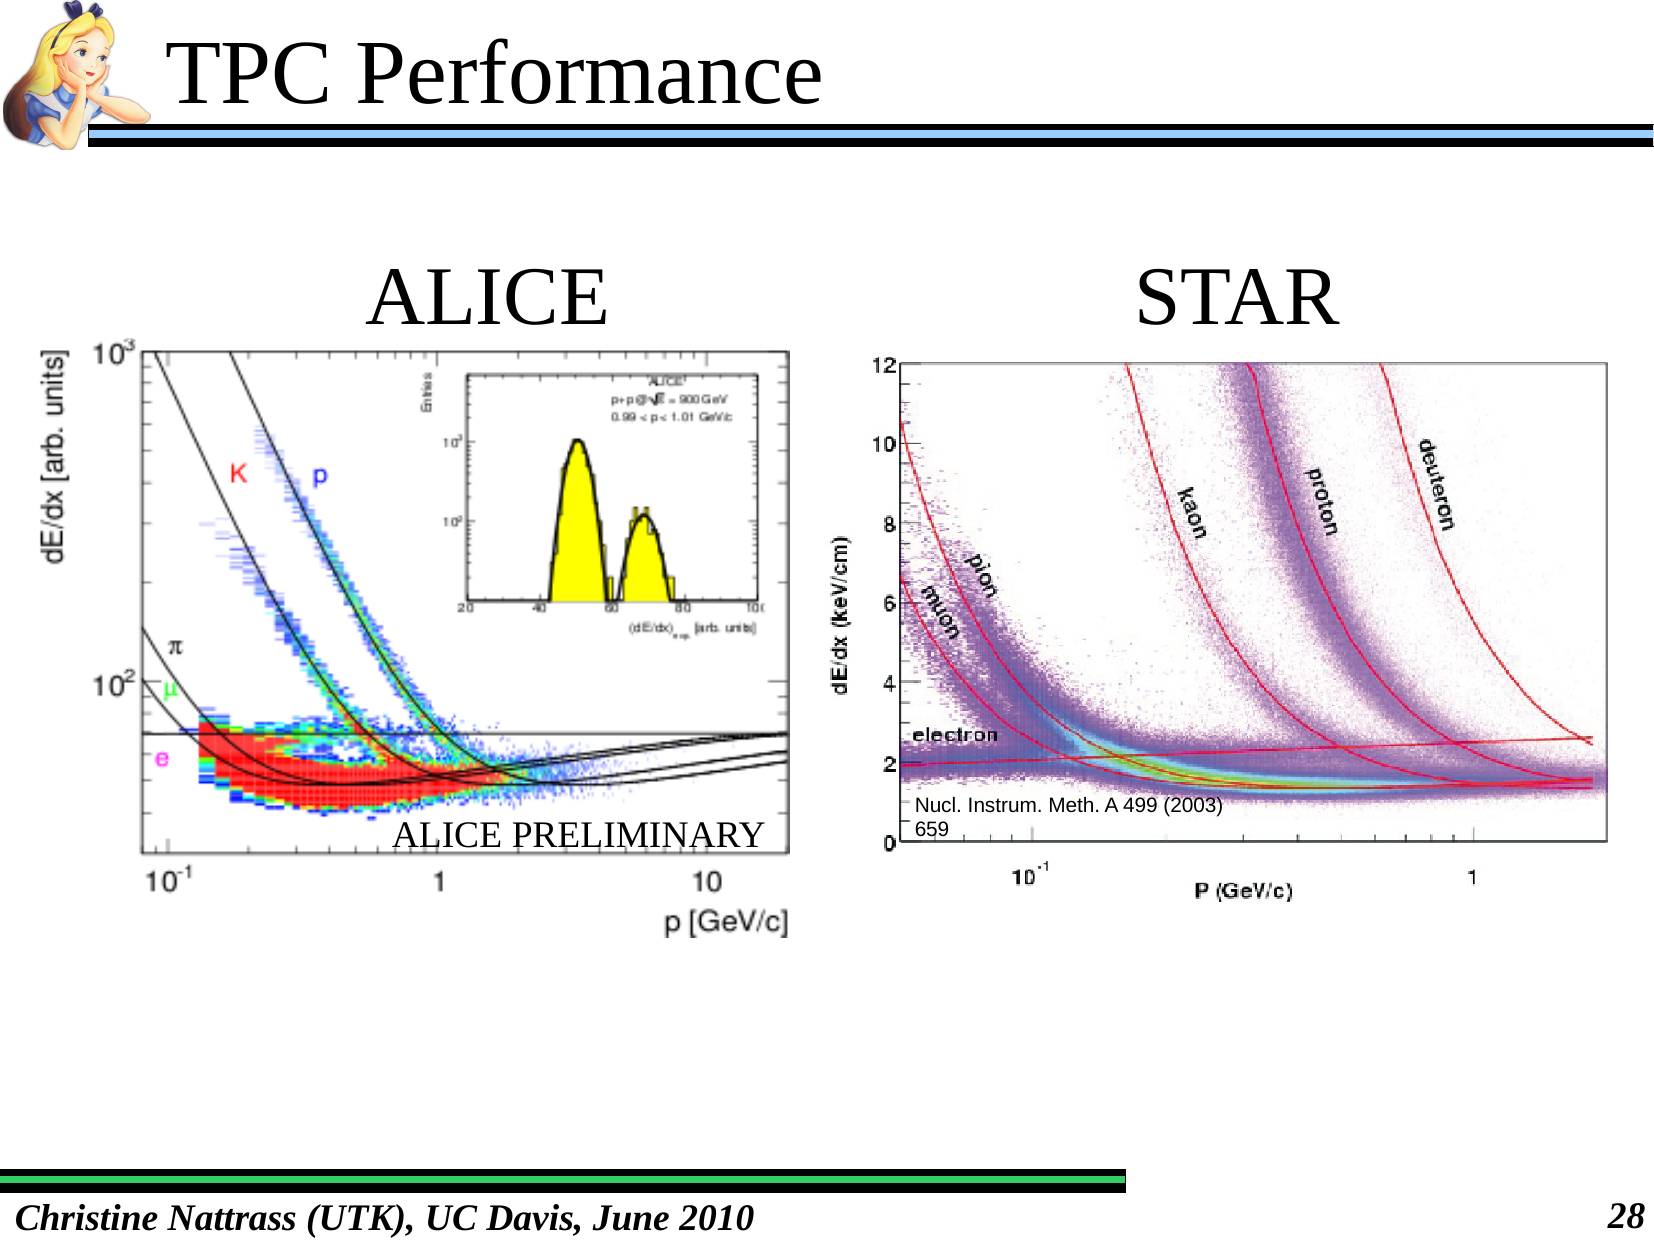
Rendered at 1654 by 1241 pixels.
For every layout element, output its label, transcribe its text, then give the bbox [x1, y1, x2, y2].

text_box Nucl. Instrum. Meth. A 499 (2003) 659 [900, 786, 1279, 826]
text_box STAR [862, 242, 1613, 350]
text_box ALICE PRELIMINARY [377, 806, 790, 863]
picture [3, 0, 151, 150]
text_box ALICE [112, 242, 862, 350]
picture [817, 350, 1610, 903]
picture [39, 338, 790, 938]
title TPC Performance [123, 22, 867, 124]
